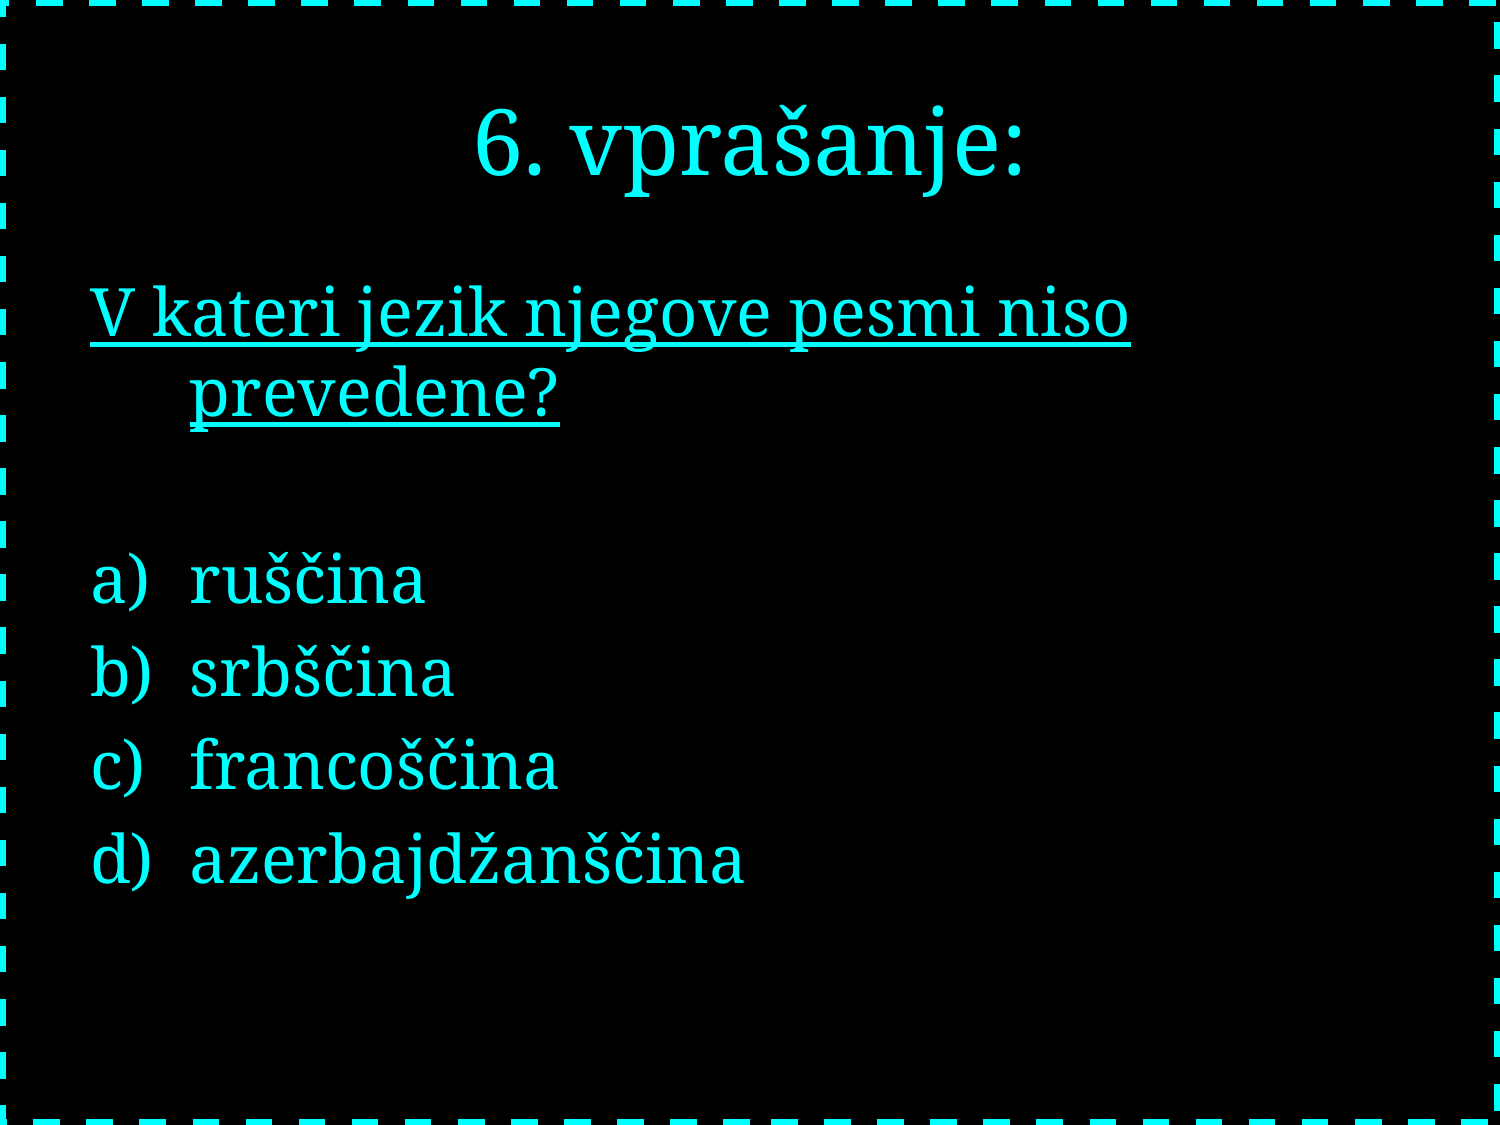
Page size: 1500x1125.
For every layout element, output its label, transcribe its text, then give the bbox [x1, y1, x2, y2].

list V kateri jezik njegove pesmi niso prevedene? ruščina srbščina francoščina azerbajdžanščina [75, 262, 1425, 1005]
title 6. vprašanje: [75, 45, 1425, 233]
